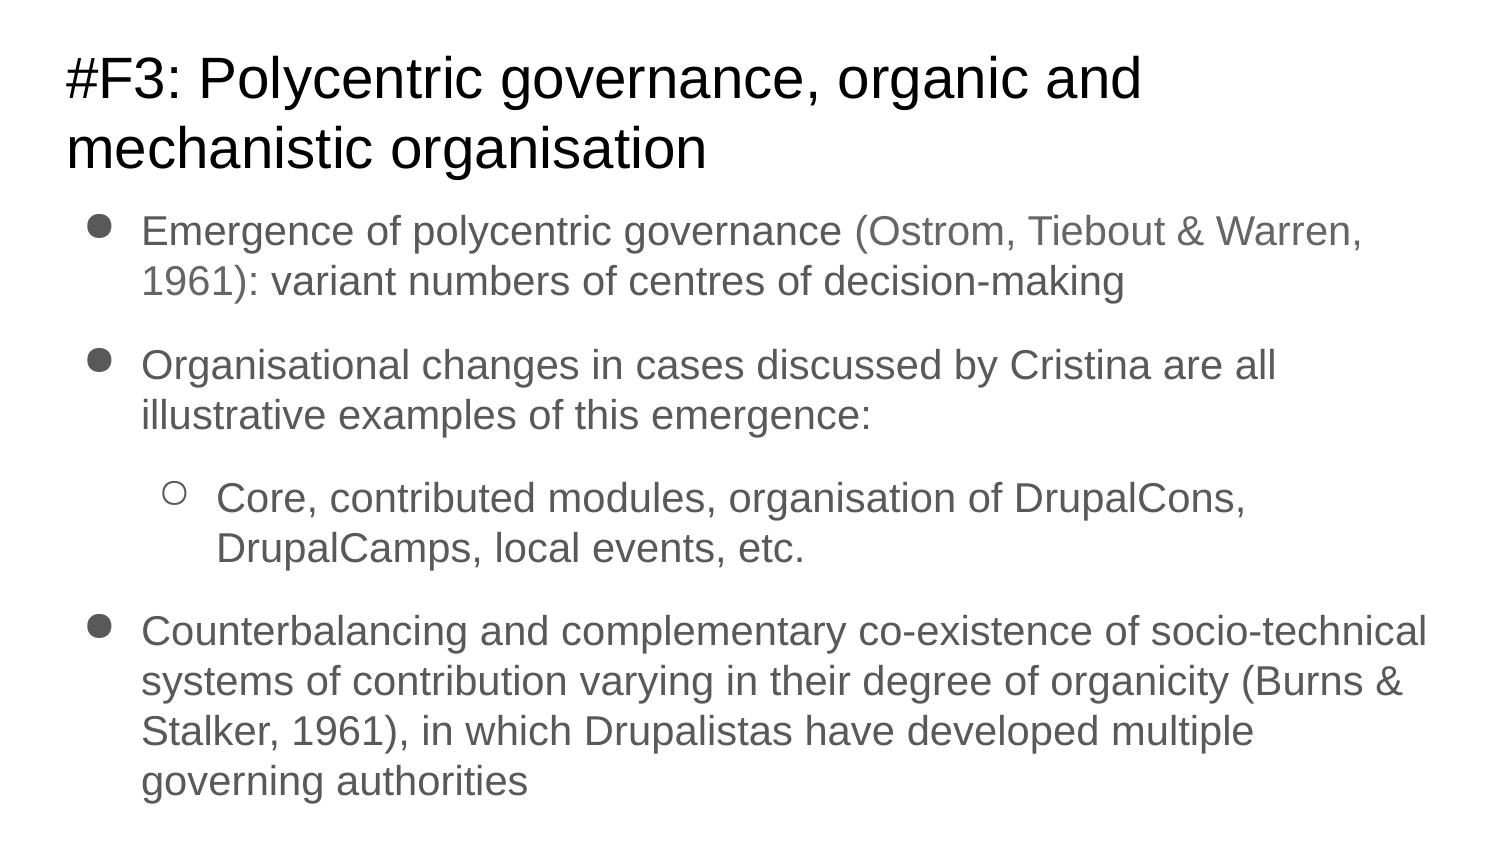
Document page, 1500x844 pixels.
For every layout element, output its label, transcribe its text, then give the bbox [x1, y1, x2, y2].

list Emergence of polycentric governance (Ostrom, Tiebout & Warren, 1961): variant numbers of centres of decision-making Organisational changes in cases discussed by Cristina are all illustrative examples of this emergence: Core, contributed modules, organisation of DrupalCons, DrupalCamps, local events, etc. Counterbalancing and complementary co-existence of socio-technical systems of contribution varying in their degree of organicity (Burns & Stalker, 1961), in which Drupalistas have developed multiple governing authorities [51, 189, 1449, 750]
title #F3: Polycentric governance, organic and mechanistic organisation [51, 25, 1449, 120]
